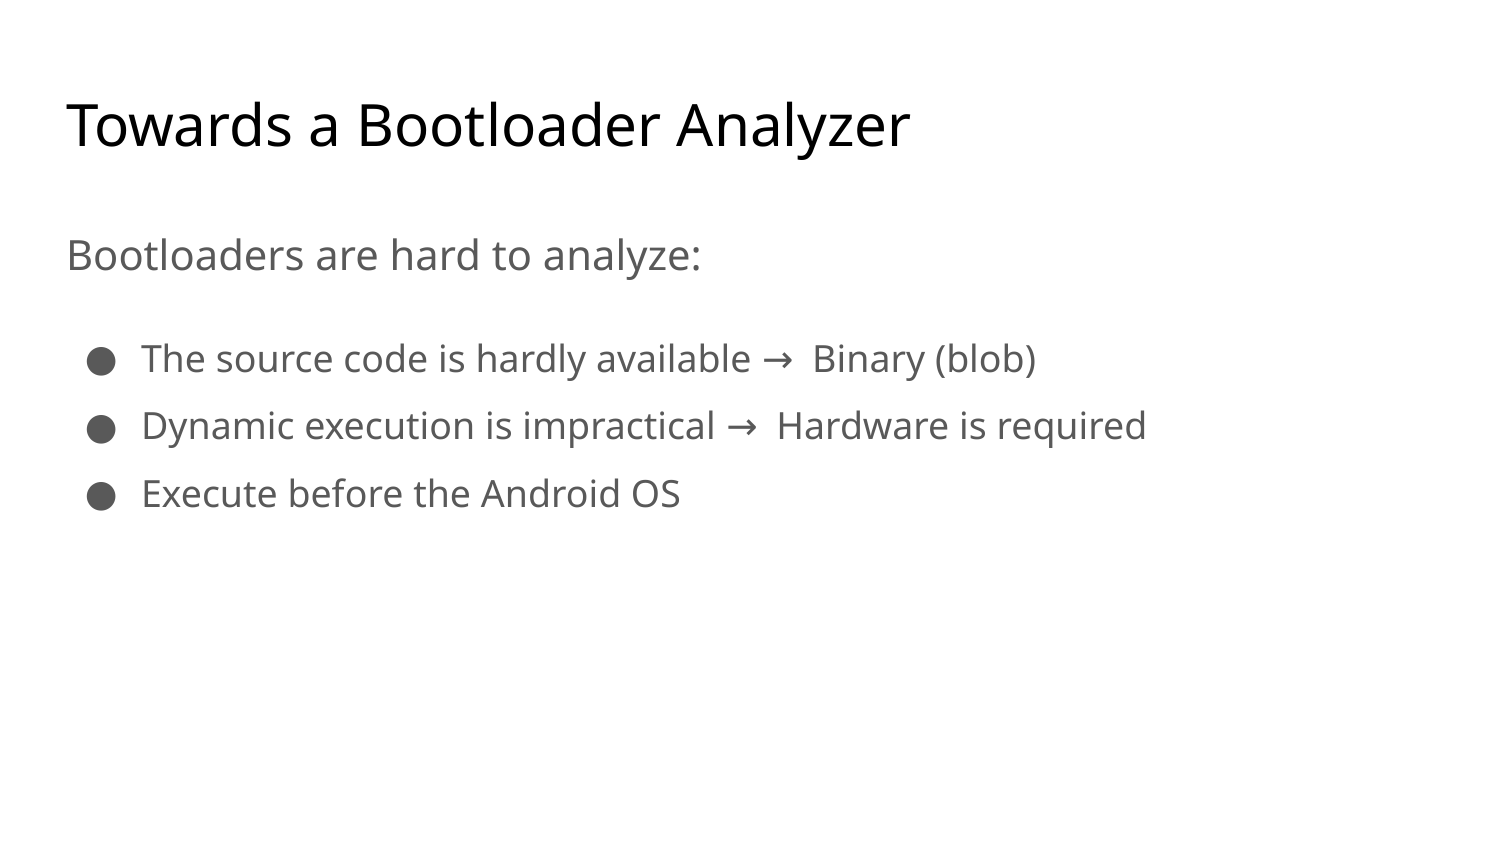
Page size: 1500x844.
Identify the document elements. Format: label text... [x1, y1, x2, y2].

list Bootloaders are hard to analyze: The source code is hardly available → Binary (blob) Dynamic execution is impractical → Hardware is required Execute before the Android OS [51, 189, 1449, 750]
title Towards a Bootloader Analyzer [51, 72, 1449, 167]
